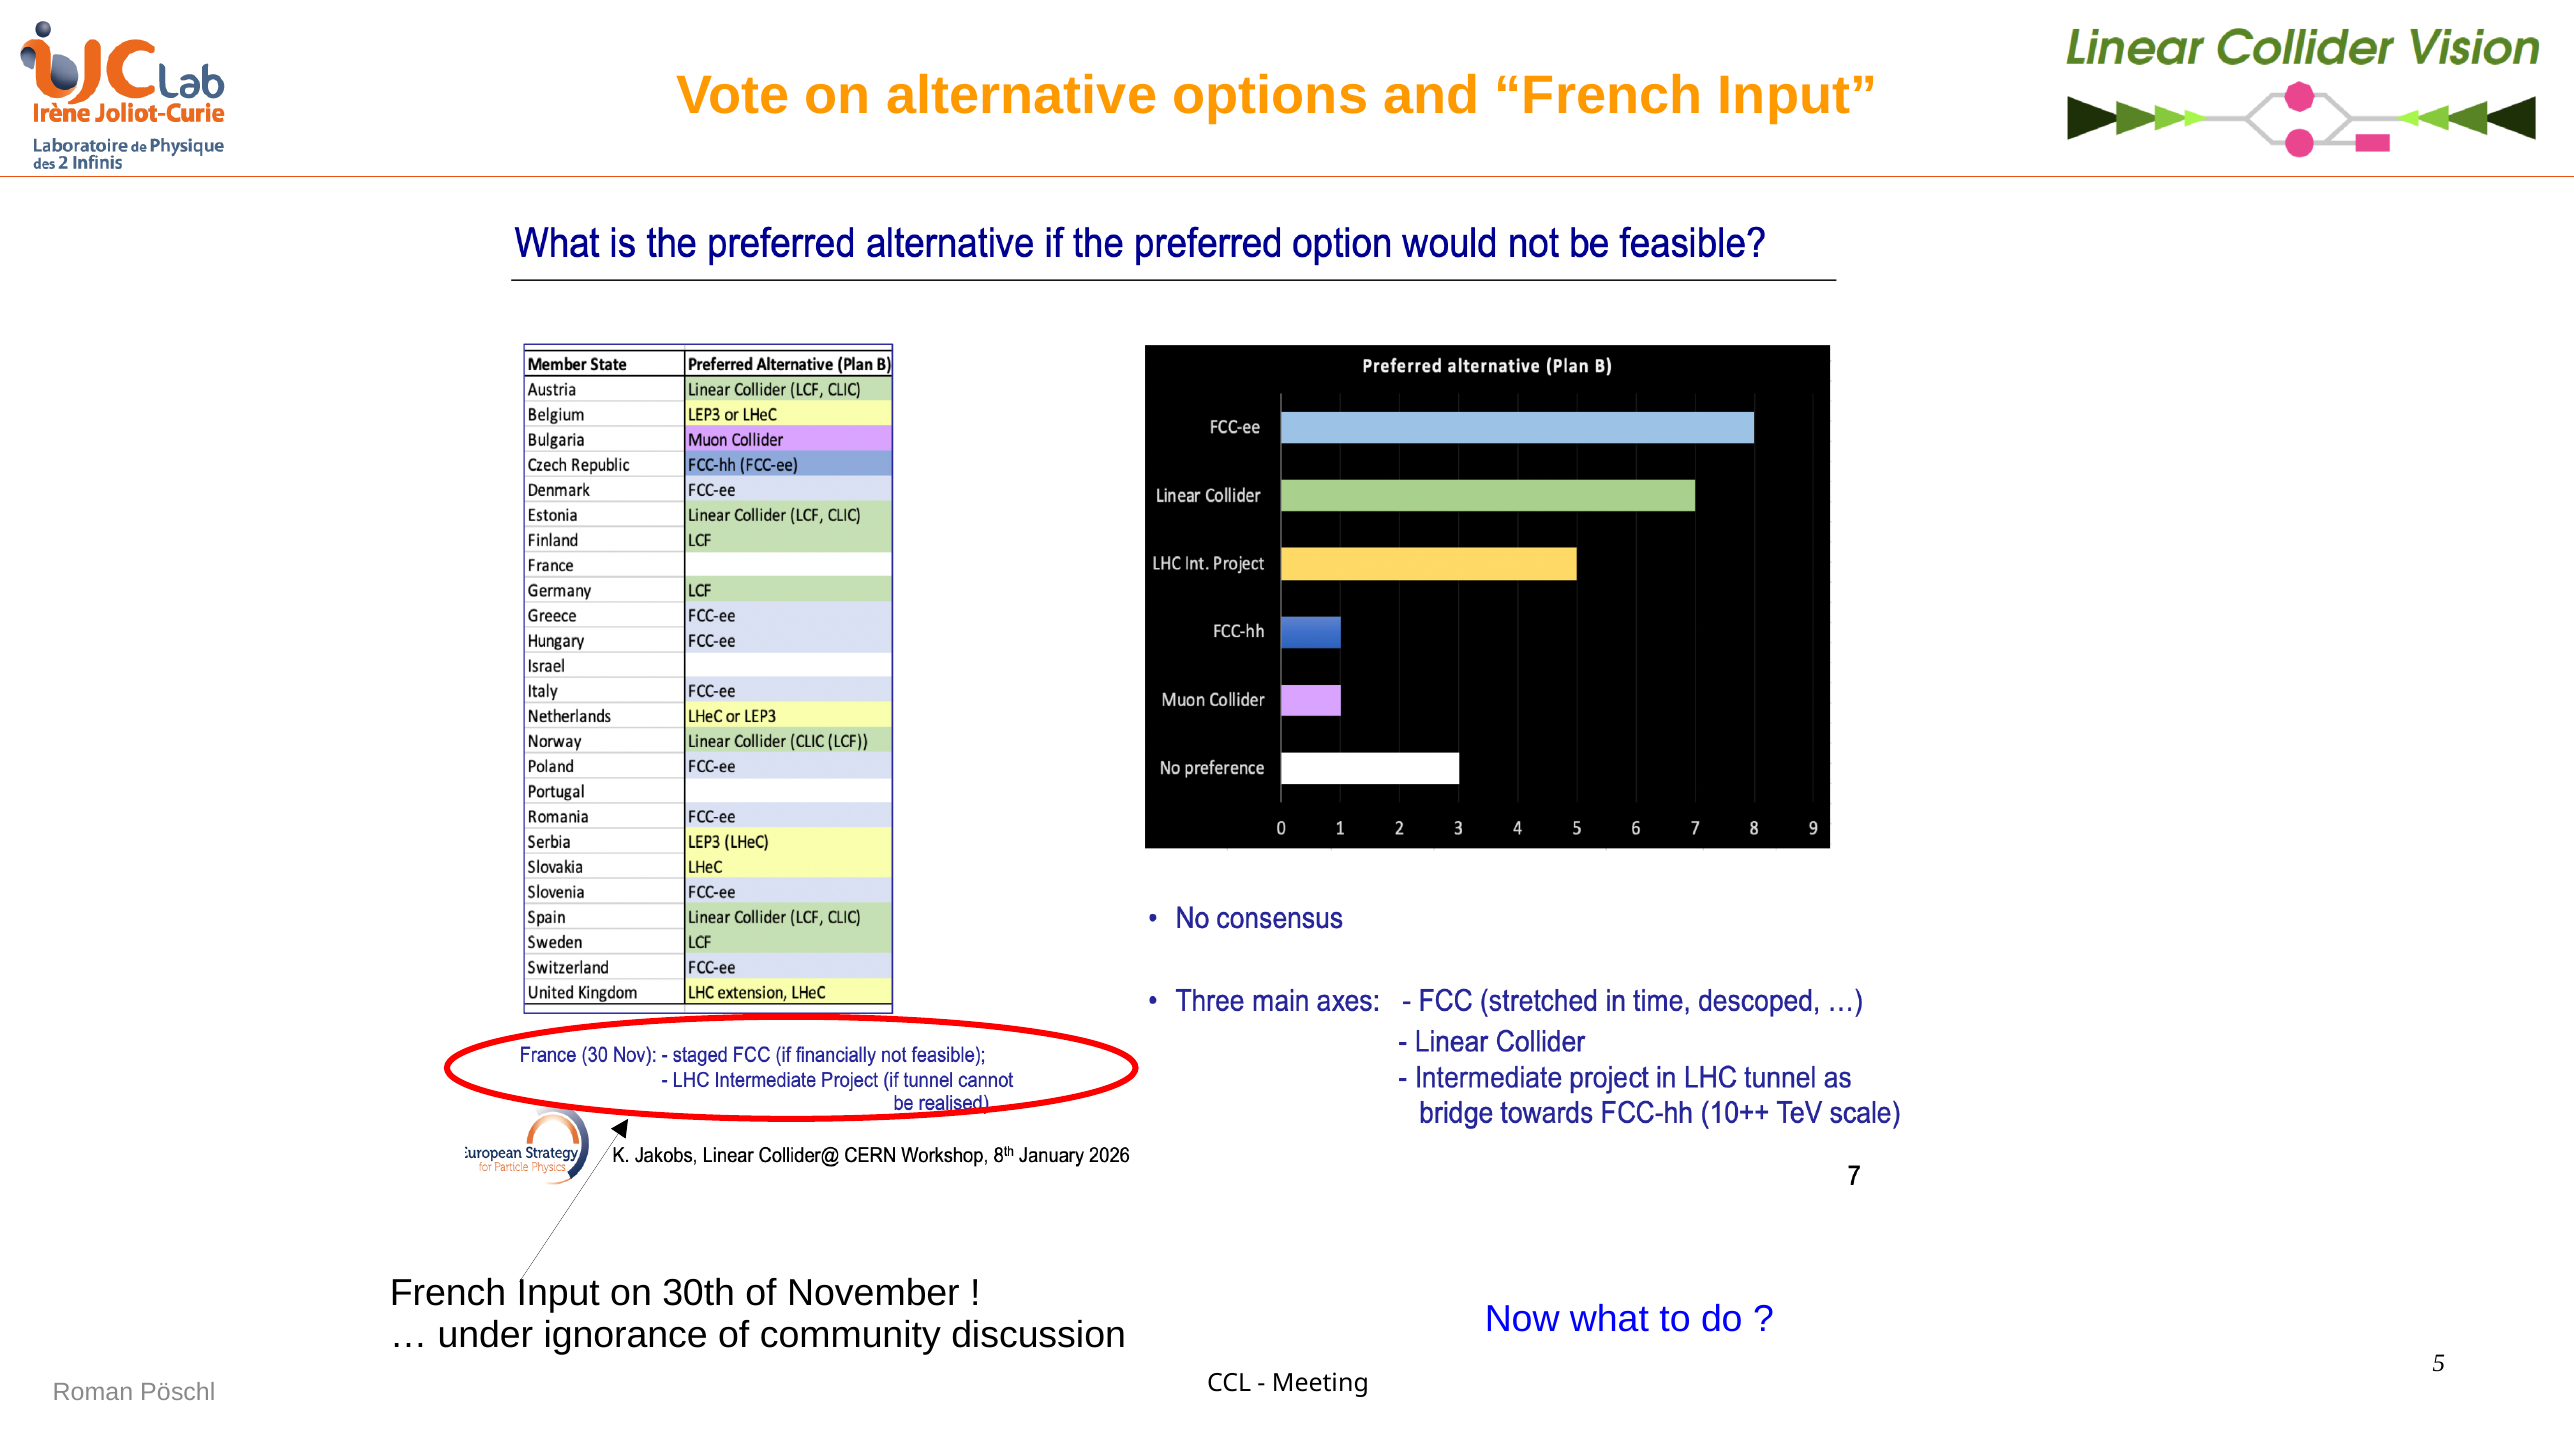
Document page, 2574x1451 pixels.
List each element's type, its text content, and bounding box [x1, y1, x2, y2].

picture [465, 195, 1902, 1192]
title Vote on alternative options and “French Input” [67, 29, 2384, 159]
picture [2045, 15, 2552, 166]
text_box Now what to do ? [1470, 1290, 1856, 1359]
picture [465, 1020, 1132, 1115]
picture [4, 5, 240, 184]
text_box French Input on 30th of November ! … under ignorance of community discussion [375, 1263, 1303, 1383]
